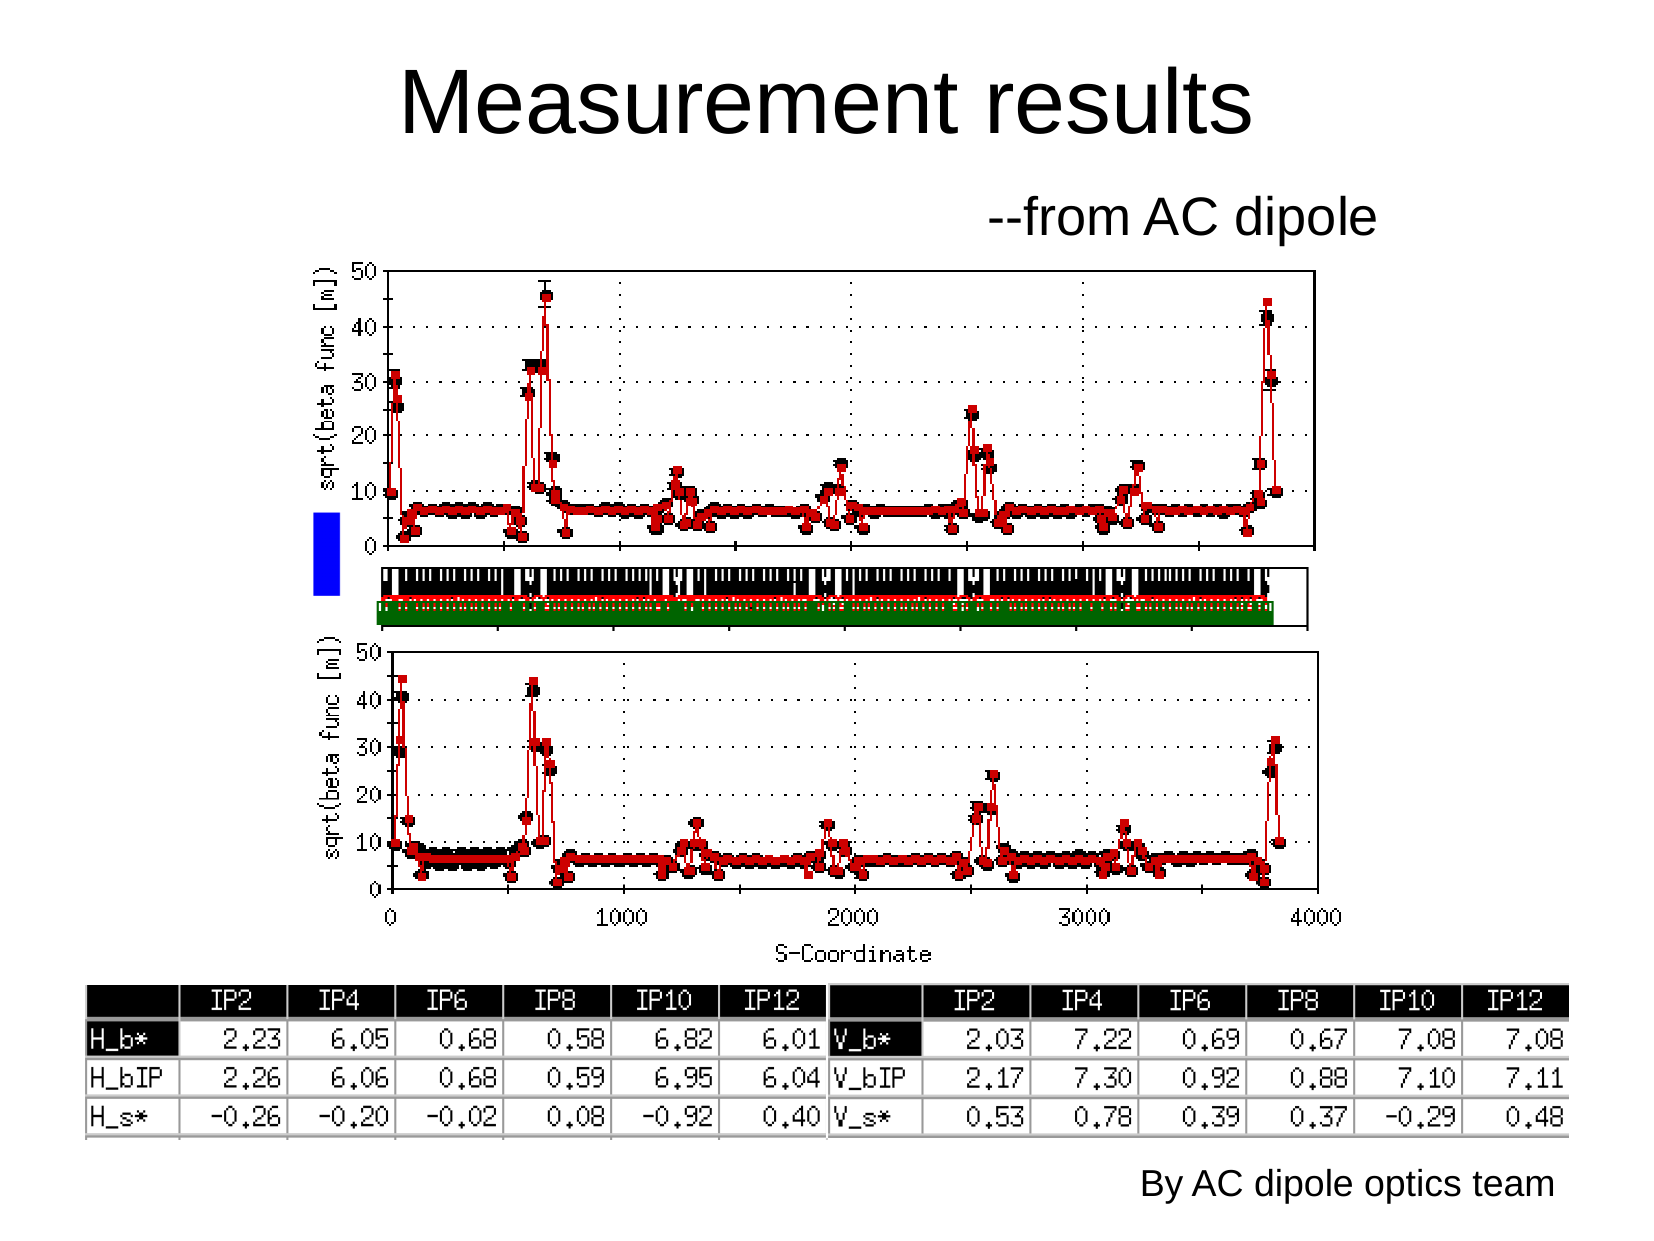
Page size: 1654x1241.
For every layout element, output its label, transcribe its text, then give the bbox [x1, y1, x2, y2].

picture [300, 252, 1351, 969]
text_box By AC dipole optics team [1125, 1155, 1621, 1212]
picture [83, 983, 1569, 1141]
title Measurement results --from AC dipole [82, 49, 1571, 257]
